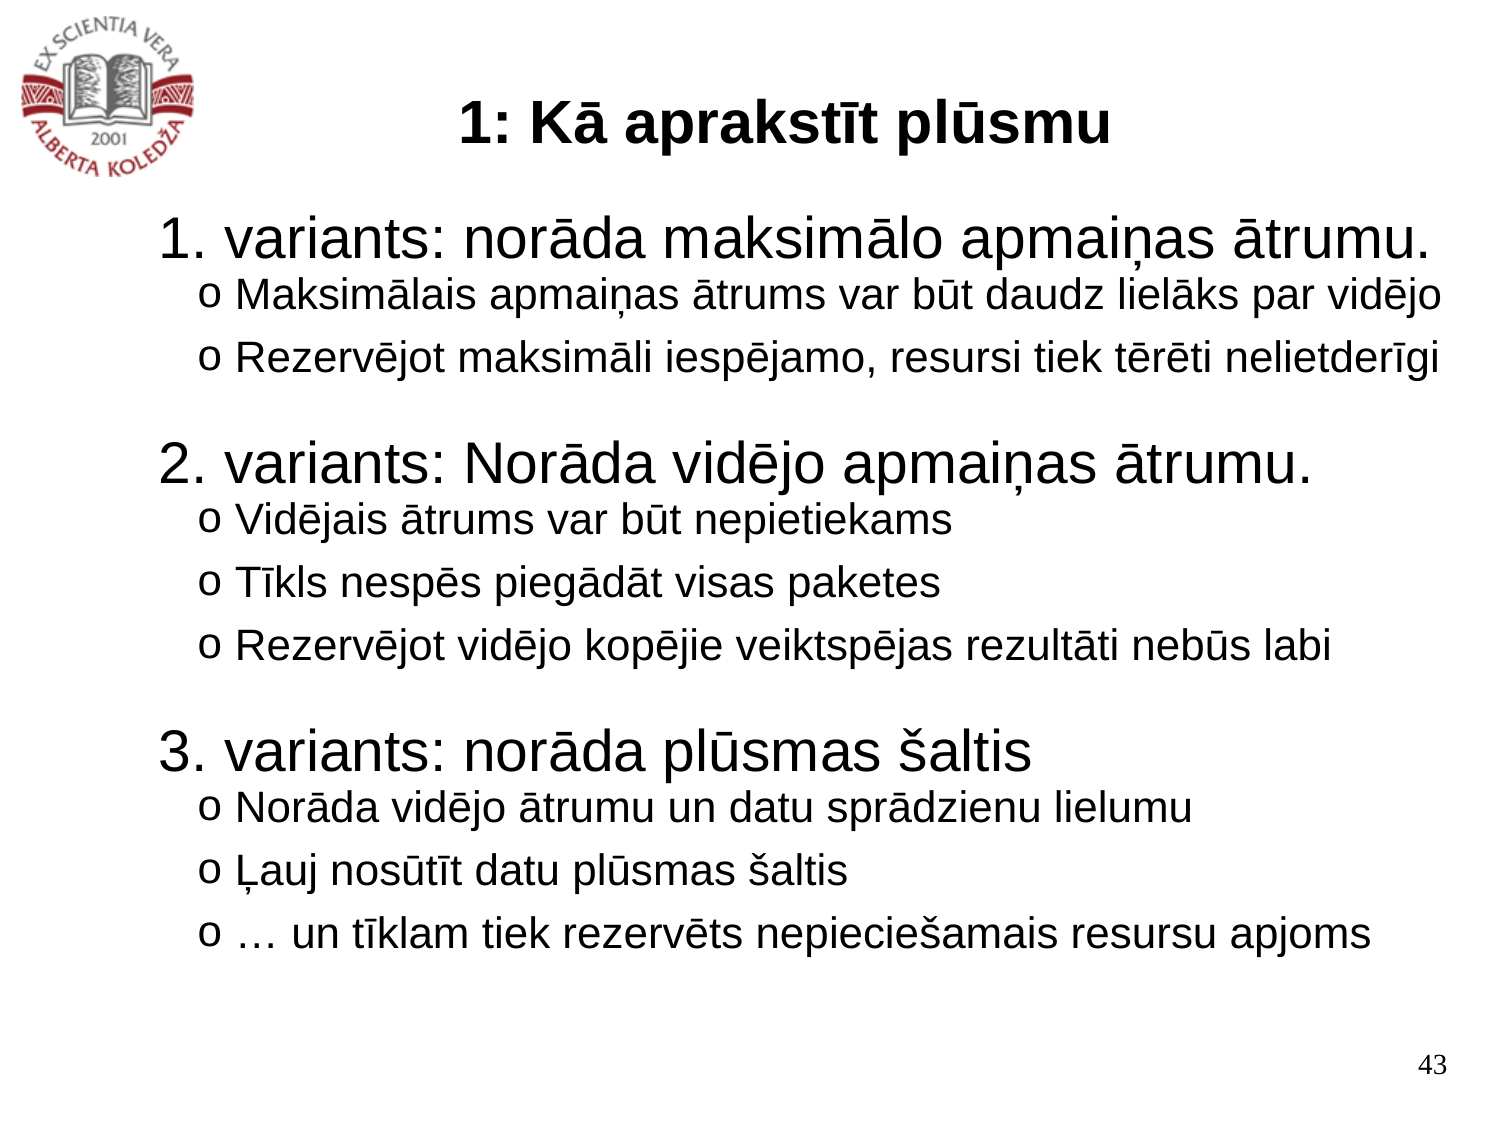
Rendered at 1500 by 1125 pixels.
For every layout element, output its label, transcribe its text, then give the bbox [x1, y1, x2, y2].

picture [21, 16, 194, 177]
title 1: Kā aprakstīt plūsmu [49, 62, 1500, 175]
list 1. variants: norāda maksimālo apmaiņas ātrumu. Maksimālais apmaiņas ātrums var būt daudz lielāks par vidējo Rezervējot maksimāli iespējamo, resursi tiek tērēti nelietderīgi 2. variants: Norāda vidējo apmaiņas ātrumu. Vidējais ātrums var būt nepietiekams Tīkls nespēs piegādāt visas paketes Rezervējot vidējo kopējie veiktspējas rezultāti nebūs labi 3. variants: norāda plūsmas šaltis Norāda vidējo ātrumu un datu sprādzienu lielumu Ļauj nosūtīt datu plūsmas šaltis … un tīklam tiek rezervēts nepieciešamais resursu apjoms [74, 200, 1463, 1101]
